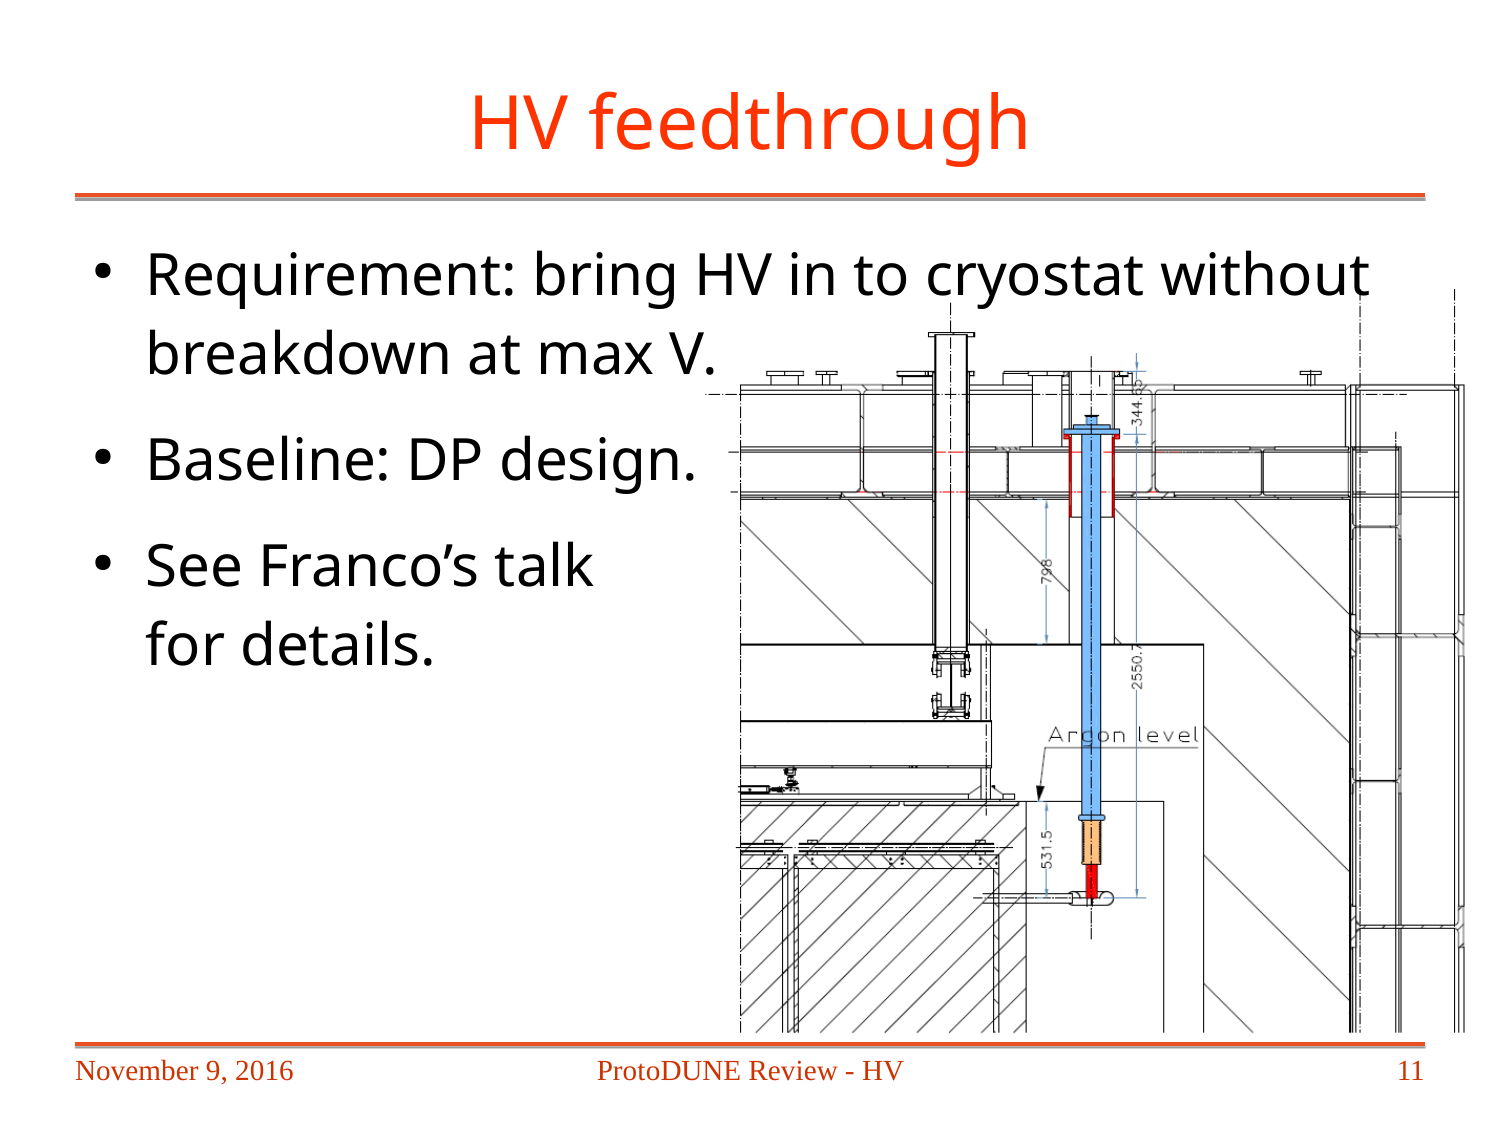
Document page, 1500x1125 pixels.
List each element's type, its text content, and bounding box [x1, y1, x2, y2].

list Requirement: bring HV in to cryostat without breakdown at max V. Baseline: DP design. See Franco’s talk for details. [75, 232, 1425, 1002]
picture [697, 288, 1495, 1039]
title HV feedthrough [75, 44, 1425, 196]
